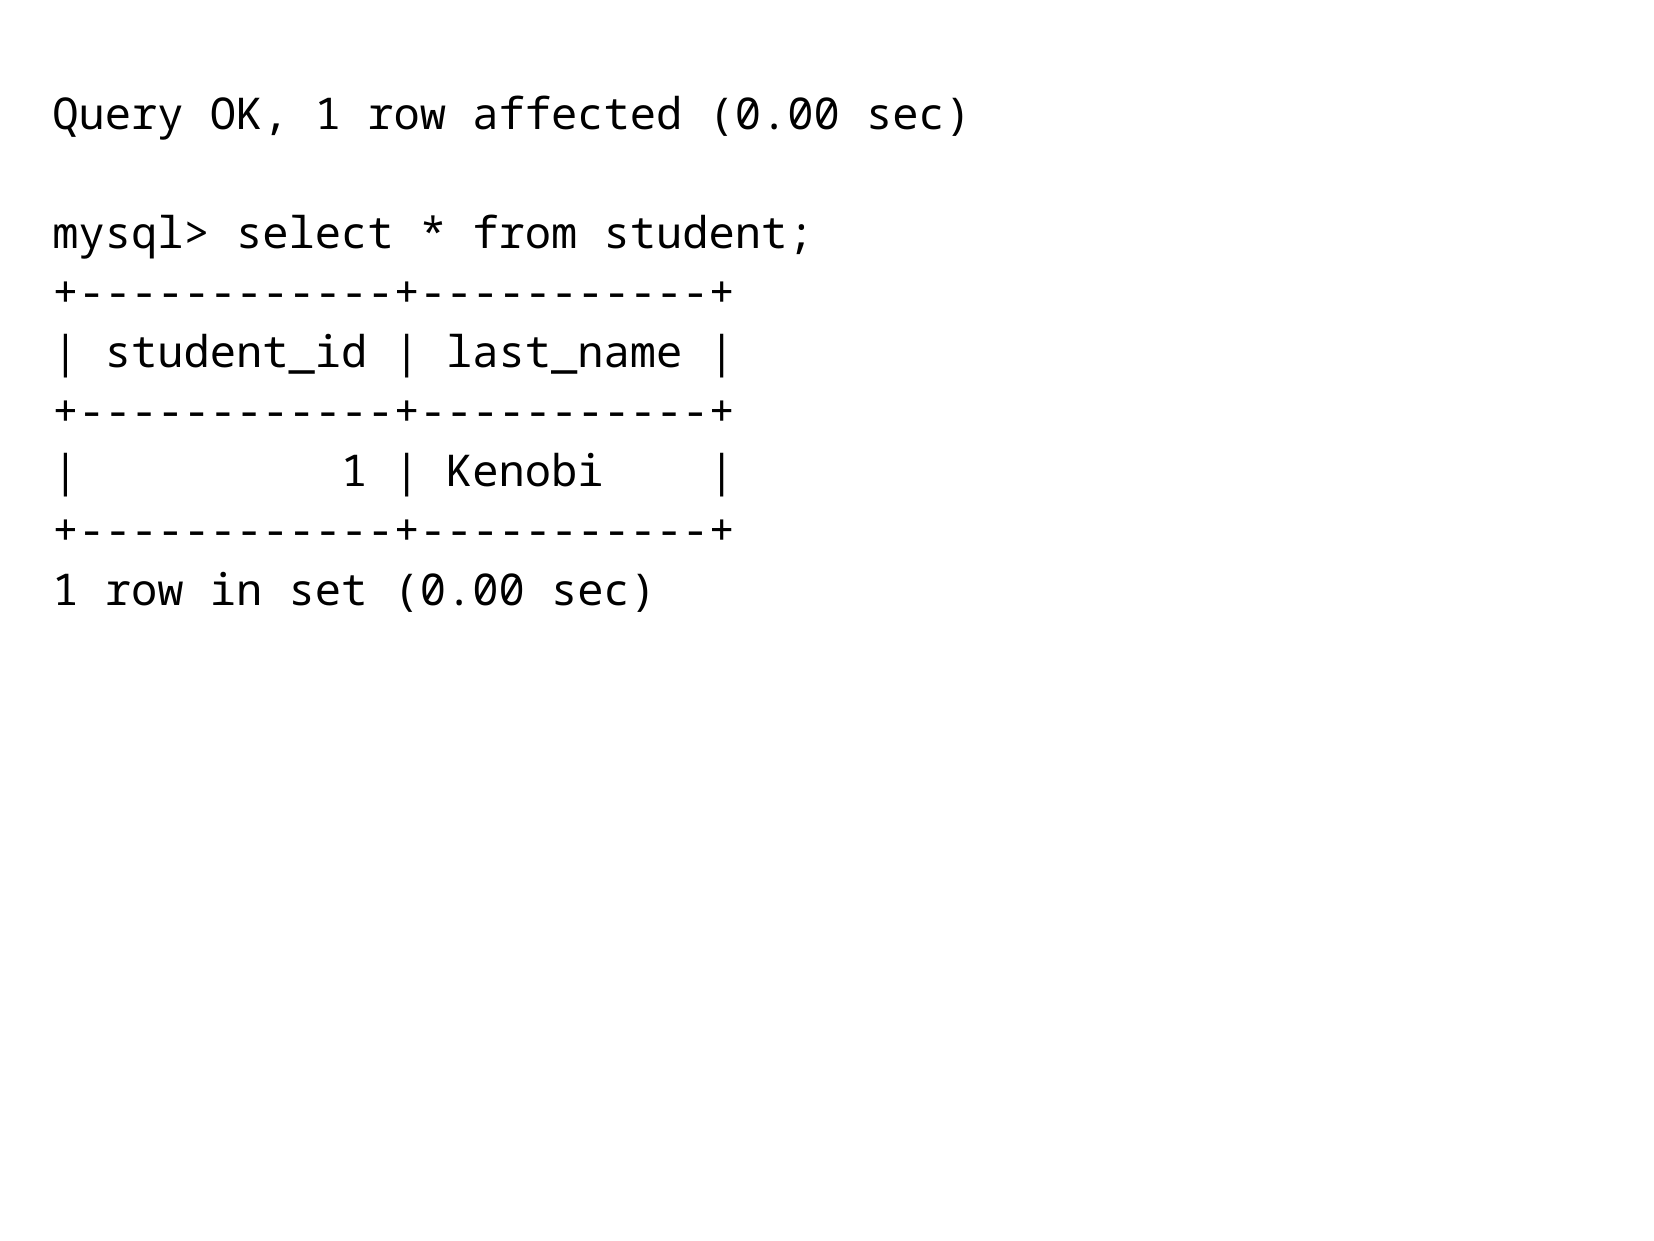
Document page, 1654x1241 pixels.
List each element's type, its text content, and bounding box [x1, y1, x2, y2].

text_box Query OK, 1 row affected (0.00 sec) mysql> select * from student; +------------+-----------+ | student_id | last_name | +------------+-----------+ | 1 | Kenobi | +------------+-----------+ 1 row in set (0.00 sec) [37, 75, 1654, 666]
